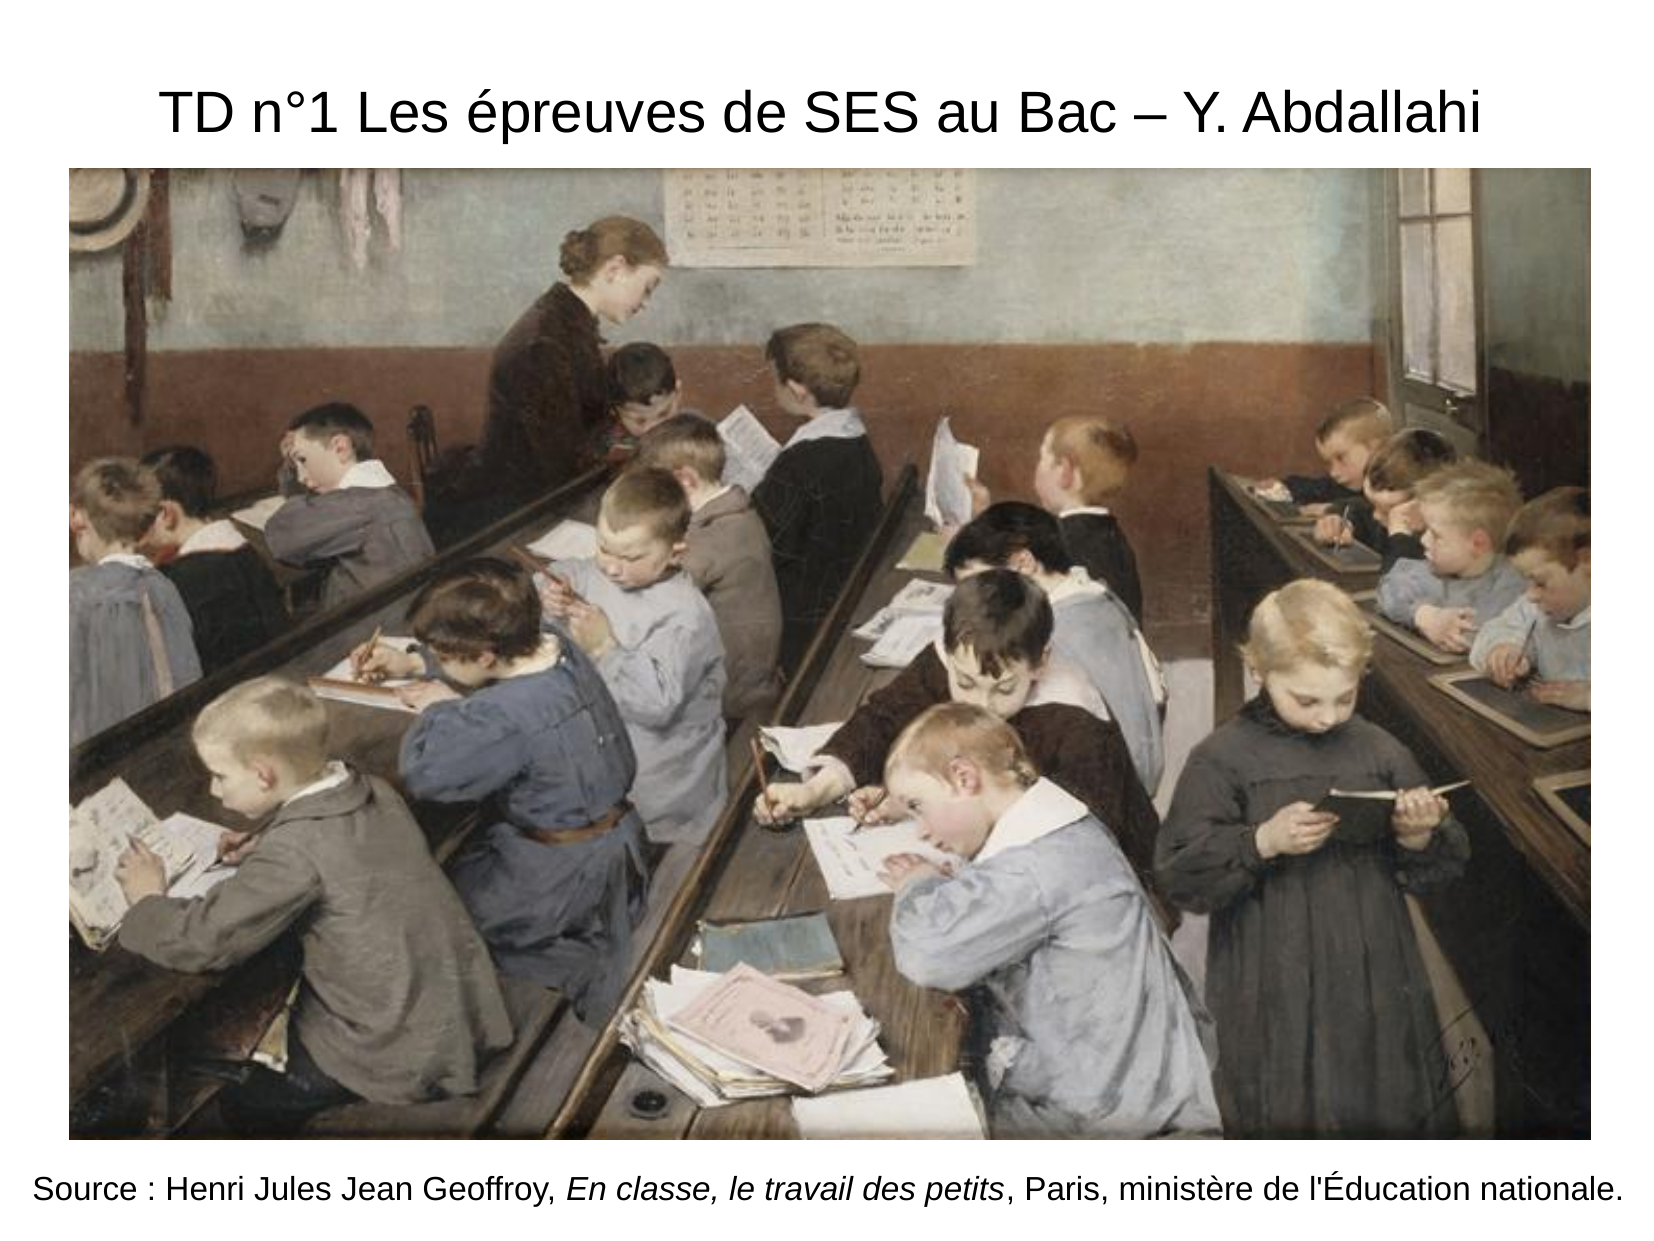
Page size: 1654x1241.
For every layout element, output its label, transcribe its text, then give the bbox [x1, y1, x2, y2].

picture [69, 168, 1591, 1140]
text_box Source : Henri Jules Jean Geoffroy, En classe, le travail des petits, Paris, ministère de l'Éducation nationale. [17, 1163, 1649, 1216]
title TD n°1 Les épreuves de SES au Bac – Y. Abdallahi [76, 53, 1565, 168]
